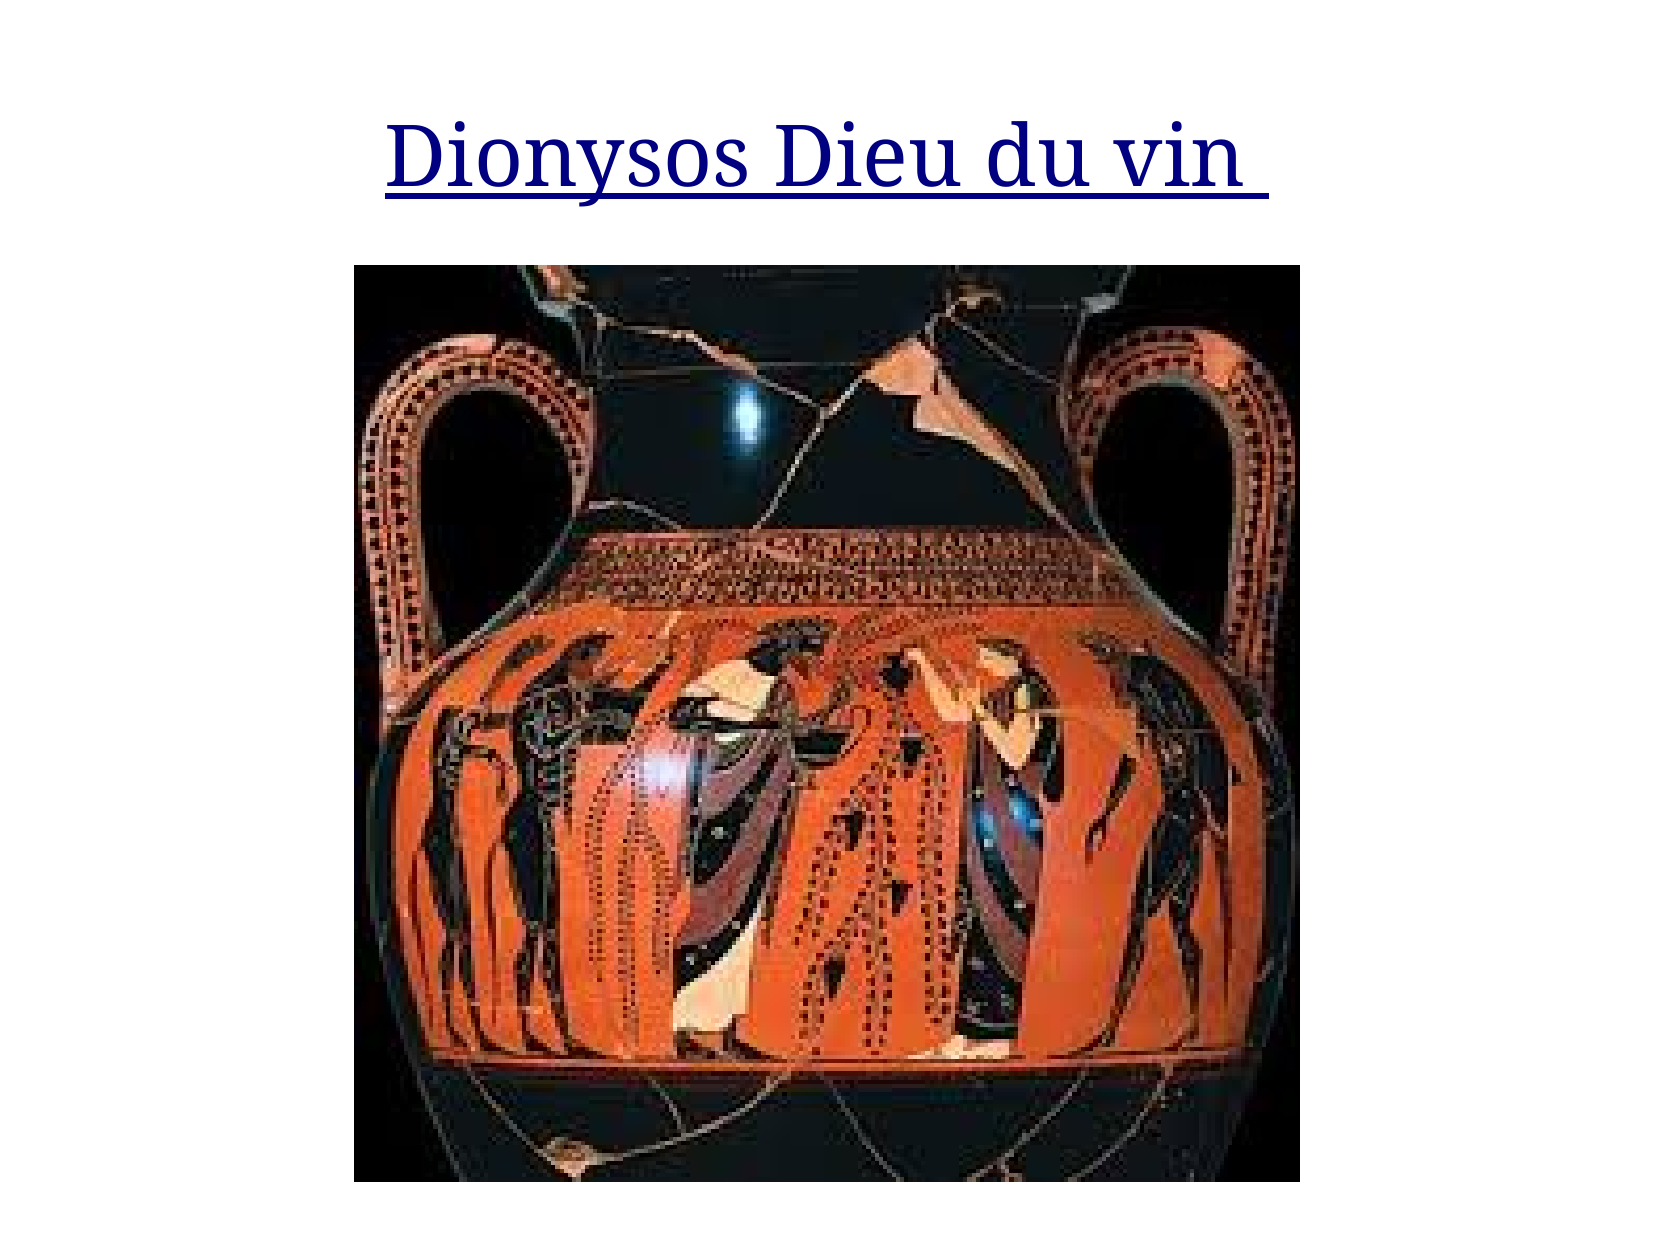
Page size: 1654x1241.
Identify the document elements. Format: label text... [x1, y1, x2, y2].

title Dionysos Dieu du vin [82, 56, 1571, 250]
picture [354, 265, 1300, 1182]
